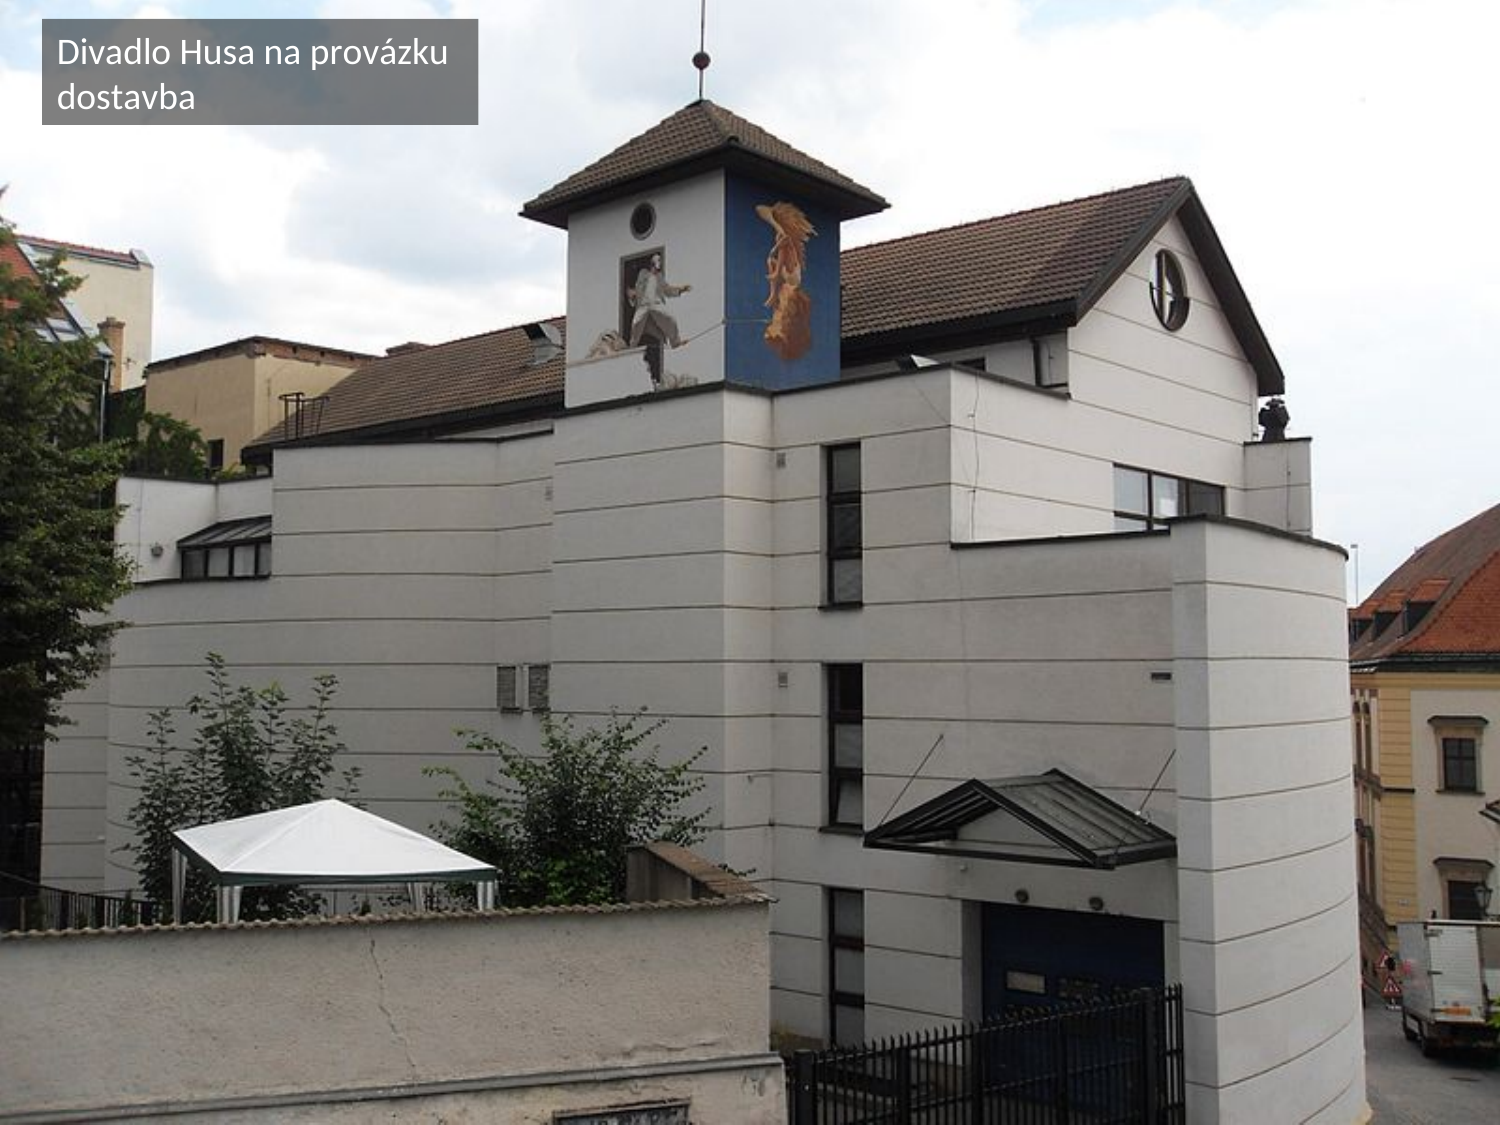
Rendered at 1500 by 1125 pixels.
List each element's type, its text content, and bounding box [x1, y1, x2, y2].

text_box Divadlo Husa na provázku dostavba [42, 18, 703, 125]
picture [0, 0, 1500, 1125]
